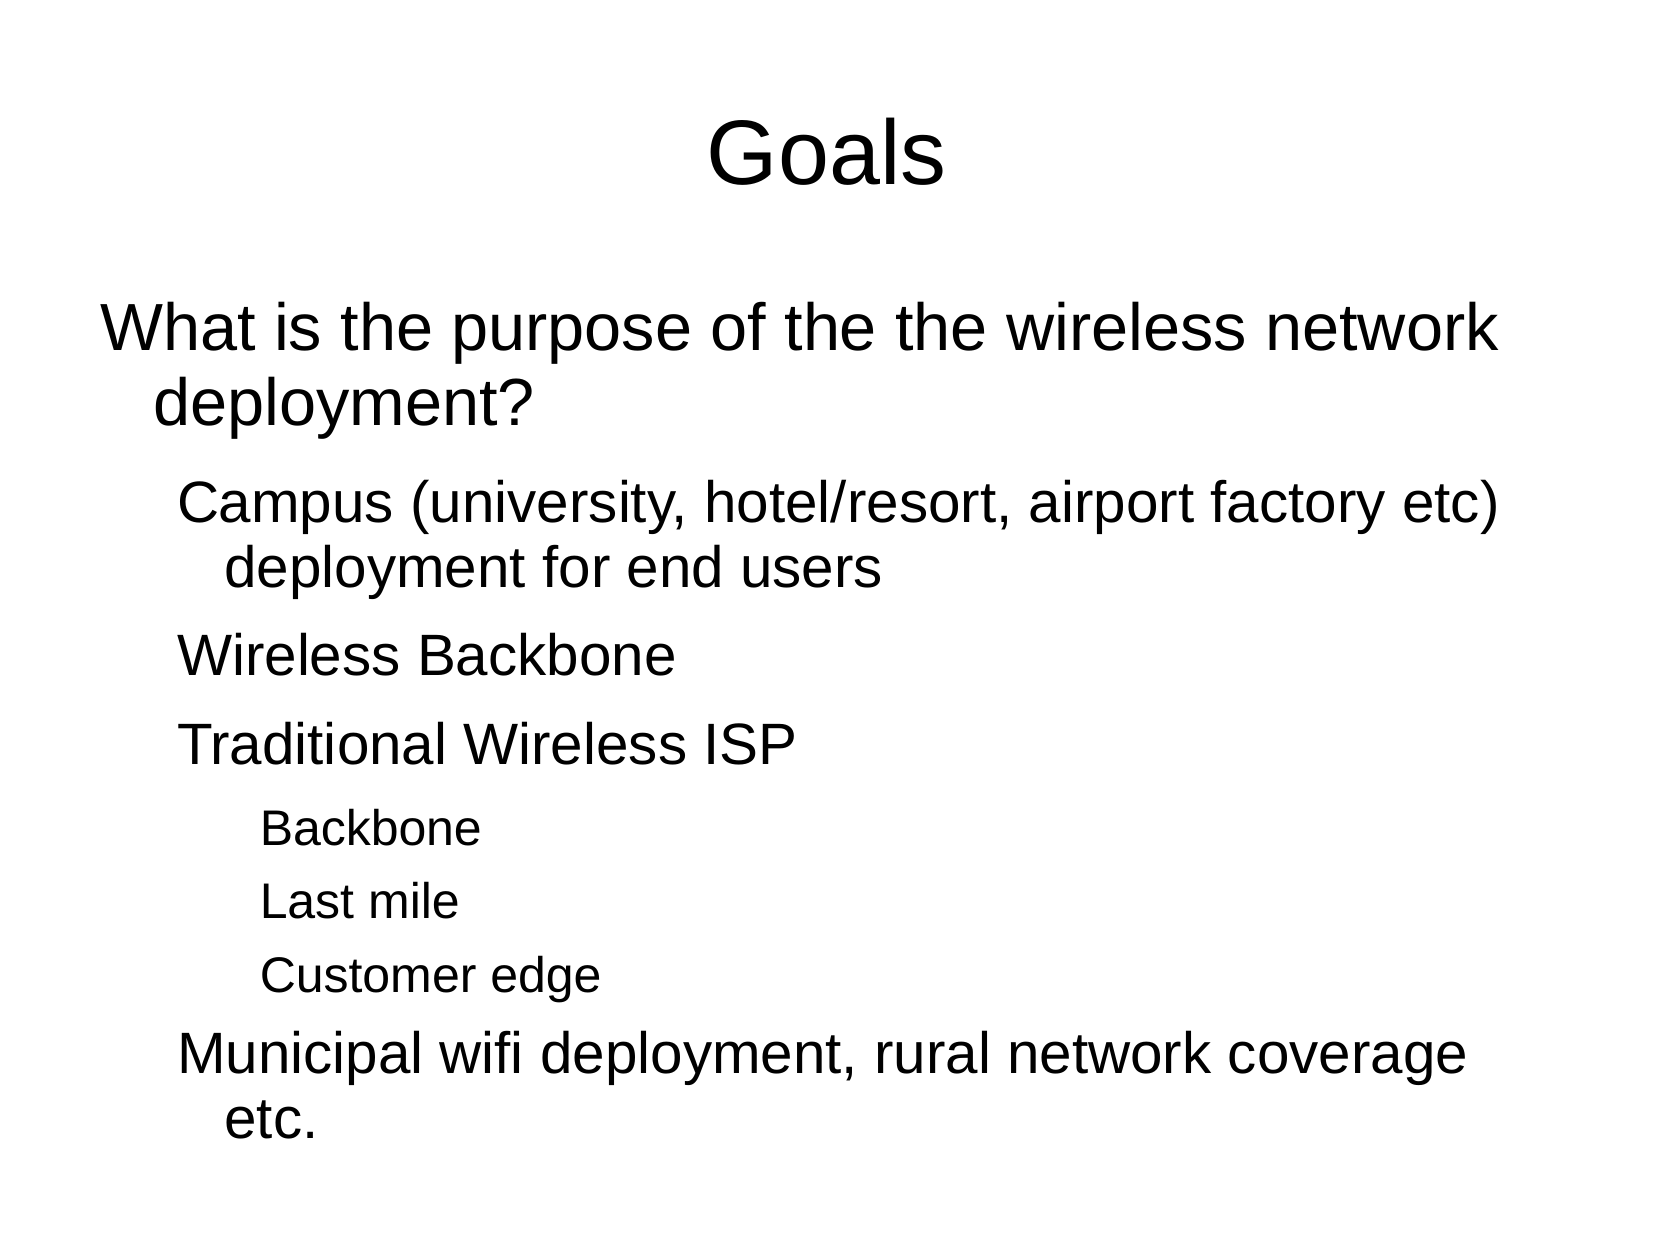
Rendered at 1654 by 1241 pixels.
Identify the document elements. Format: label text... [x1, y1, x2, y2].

list What is the purpose of the the wireless network deployment? Campus (university, hotel/resort, airport factory etc) deployment for end users Wireless Backbone Traditional Wireless ISP Backbone Last mile Customer edge Municipal wifi deployment, rural network coverage etc. [82, 290, 1571, 1151]
title Goals [82, 56, 1571, 250]
